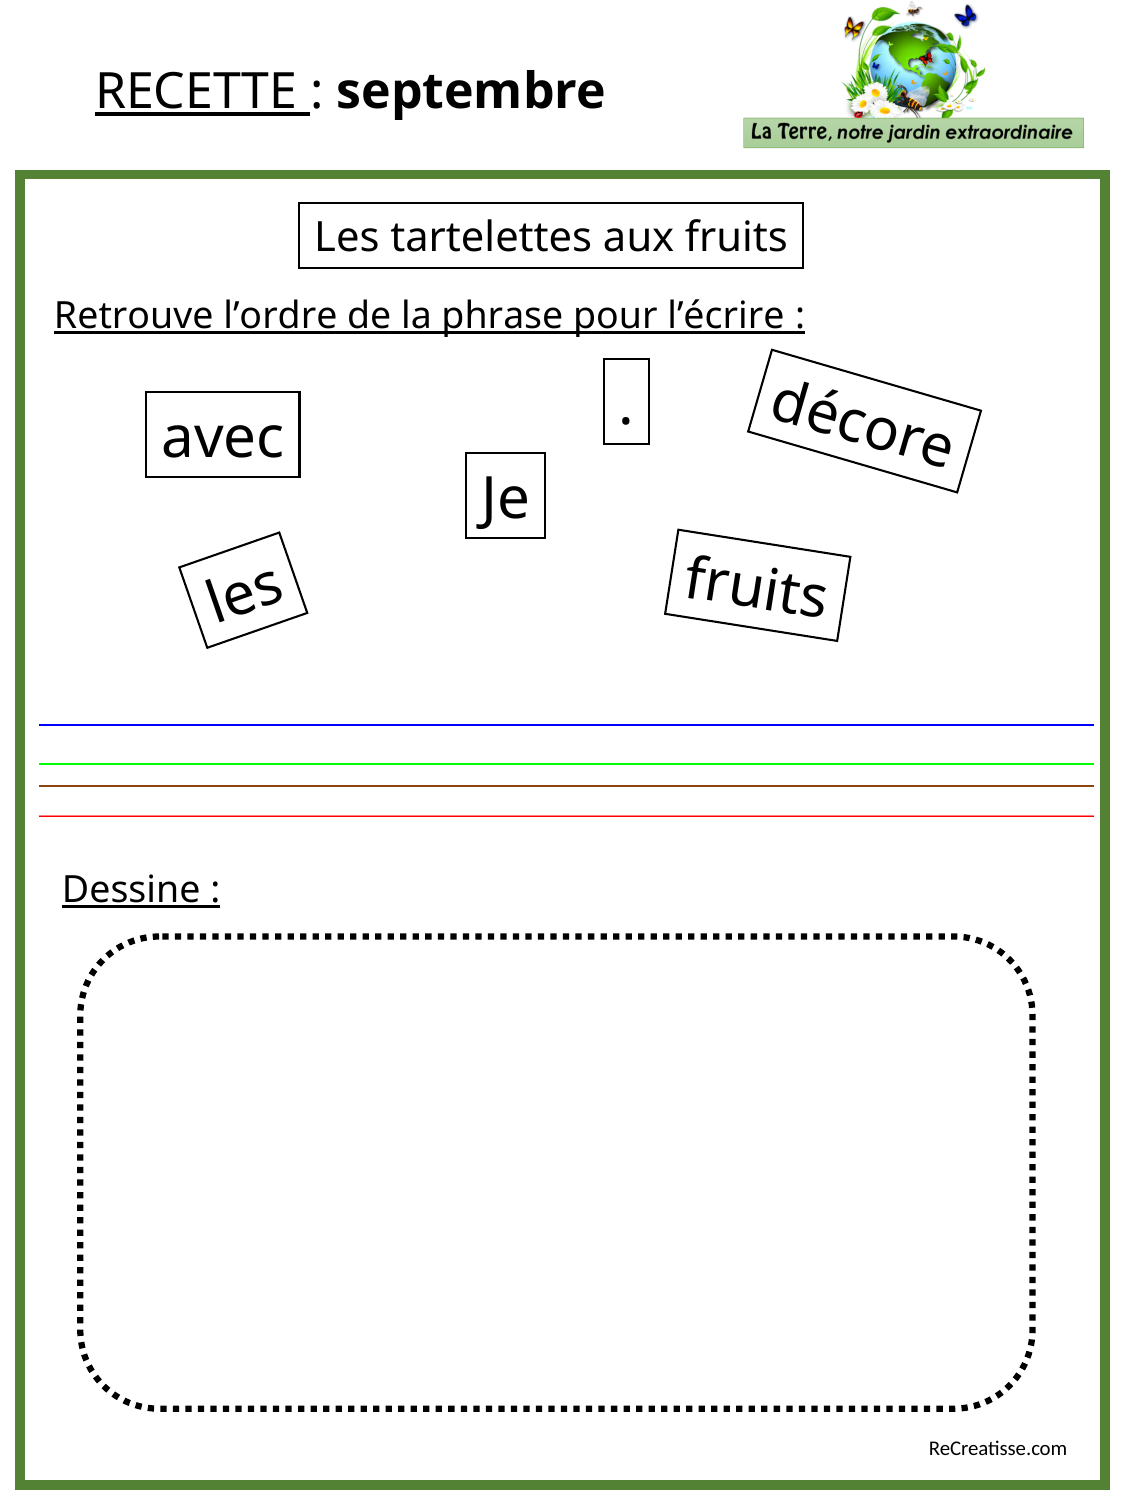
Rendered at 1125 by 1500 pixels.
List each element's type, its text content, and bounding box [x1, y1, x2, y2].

text_box les [179, 532, 308, 648]
text_box fruits [665, 529, 851, 641]
text_box Retrouve l’ordre de la phrase pour l’écrire : [39, 283, 820, 343]
picture [739, 0, 1085, 155]
text_box ReCreatisse.com [914, 1427, 1082, 1467]
text_box Dessine : [47, 857, 236, 917]
picture [39, 708, 1094, 835]
text_box . [604, 359, 649, 444]
text_box décore [748, 349, 981, 493]
text_box Les tartelettes aux fruits [299, 203, 803, 268]
text_box avec [146, 392, 299, 477]
text_box Je [466, 453, 545, 538]
text_box RECETTE : septembre [80, 51, 621, 126]
